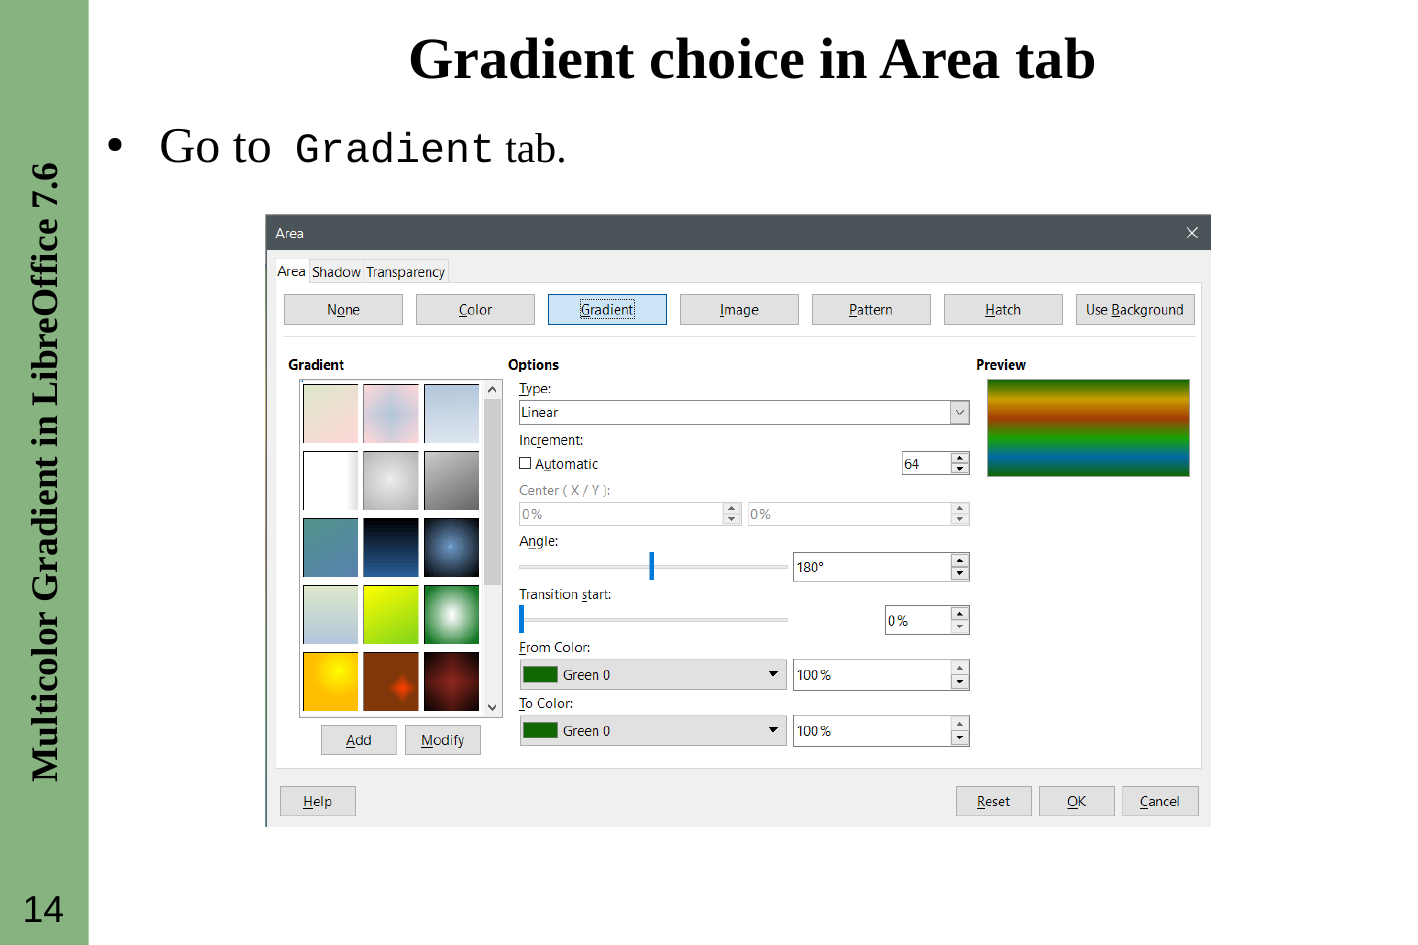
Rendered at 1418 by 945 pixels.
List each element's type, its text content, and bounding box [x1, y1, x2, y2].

picture [265, 214, 1211, 827]
list Go to Gradient tab. [88, 118, 1211, 215]
title Gradient choice in Area tab [88, 0, 1418, 119]
